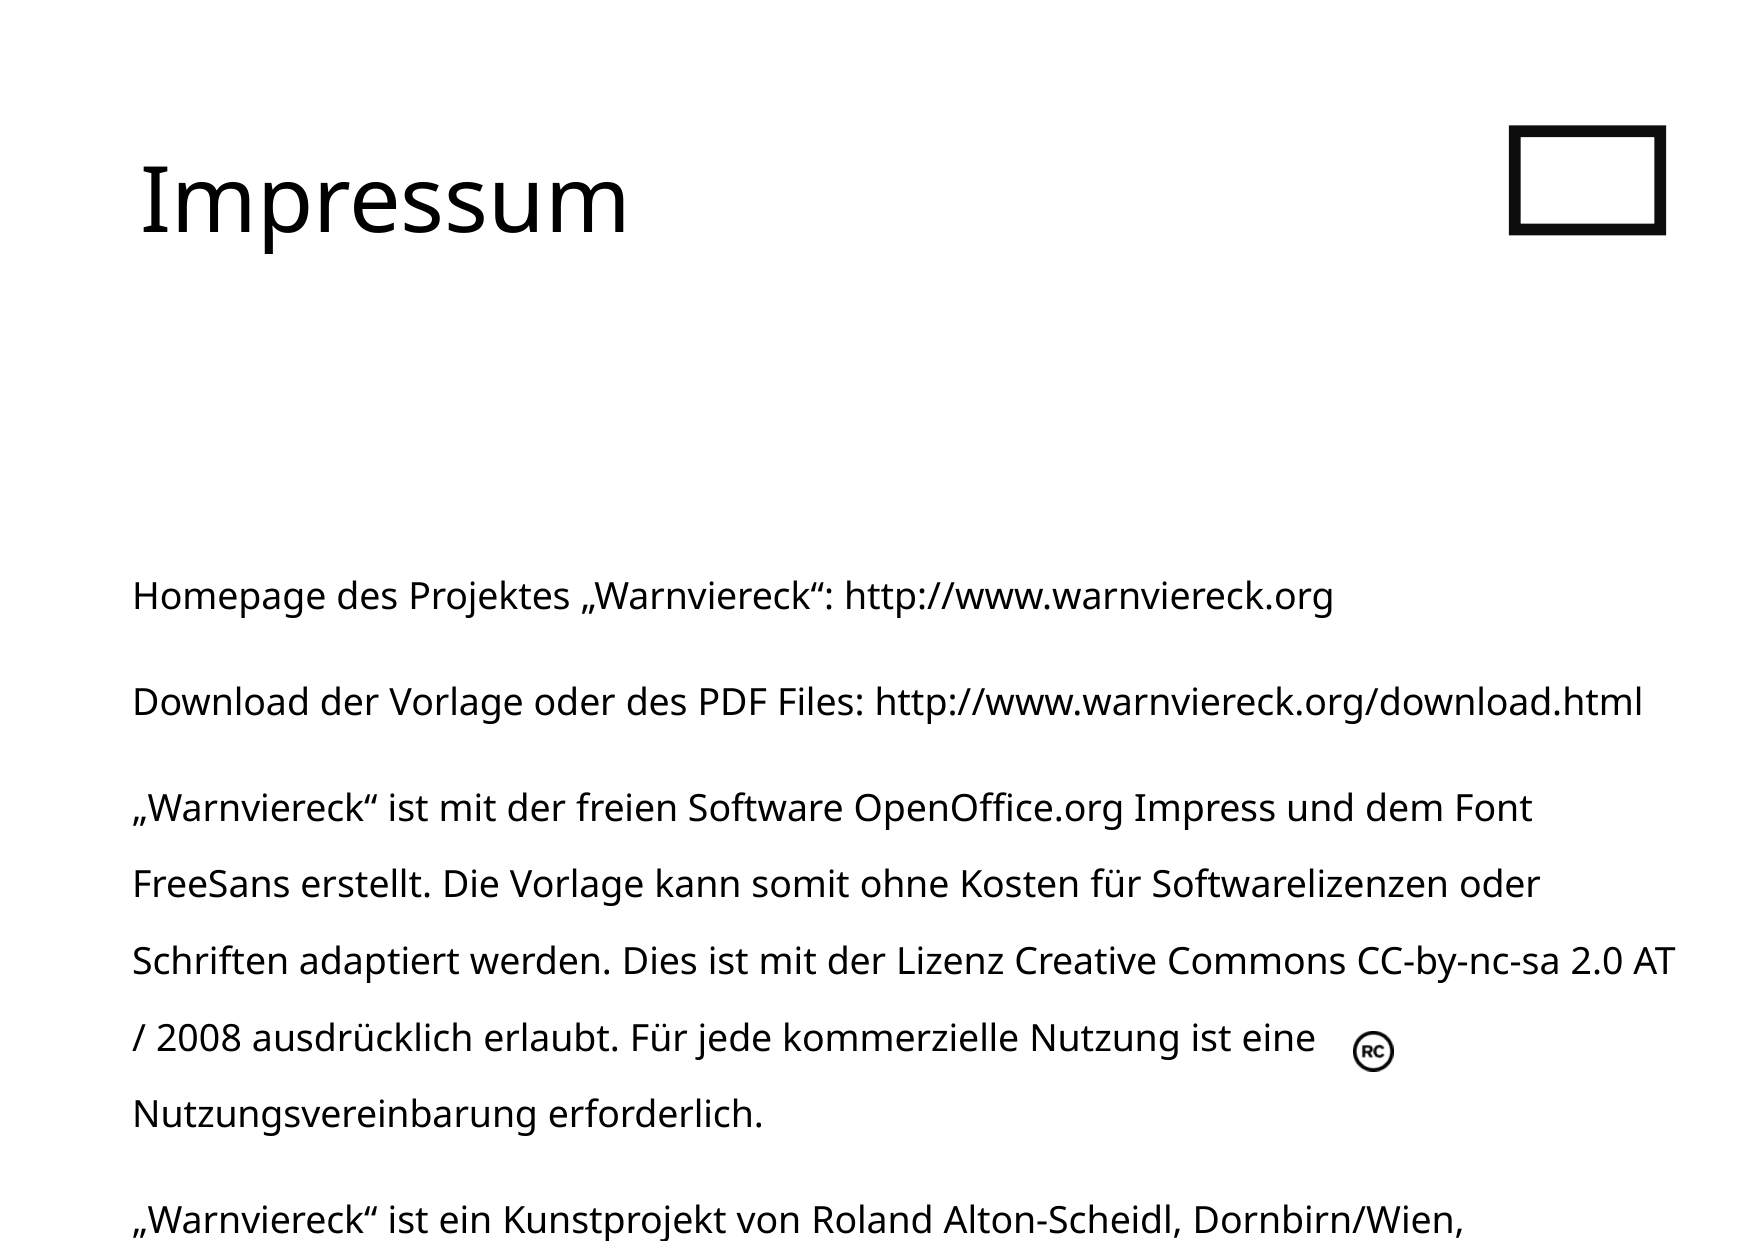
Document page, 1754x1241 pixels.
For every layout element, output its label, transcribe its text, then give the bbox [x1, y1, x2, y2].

list Homepage des Projektes „Warnviereck“: http://www.warnviereck.org Download der Vorlage oder des PDF Files: http://www.warnviereck.org/download.html „Warnviereck“ ist mit der freien Software OpenOffice.org Impress und dem Font FreeSans erstellt. Die Vorlage kann somit ohne Kosten für Softwarelizenzen oder Schriften adaptiert werden. Dies ist mit der Lizenz Creative Commons CC-by-nc-sa 2.0 AT / 2008 ausdrücklich erlaubt. Für jede kommerzielle Nutzung ist eine Nutzungsvereinbarung erforderlich. „Warnviereck“ ist ein Kunstprojekt von Roland Alton-Scheidl, Dornbirn/Wien, roland@alton.at Dieses Werk ist eingetragen auf http://www.RegisteredCommons.org/ 2008 [132, 518, 1687, 1241]
title Impressum [140, 111, 1613, 284]
text_box [1514, 131, 1661, 230]
picture [1353, 1031, 1394, 1072]
